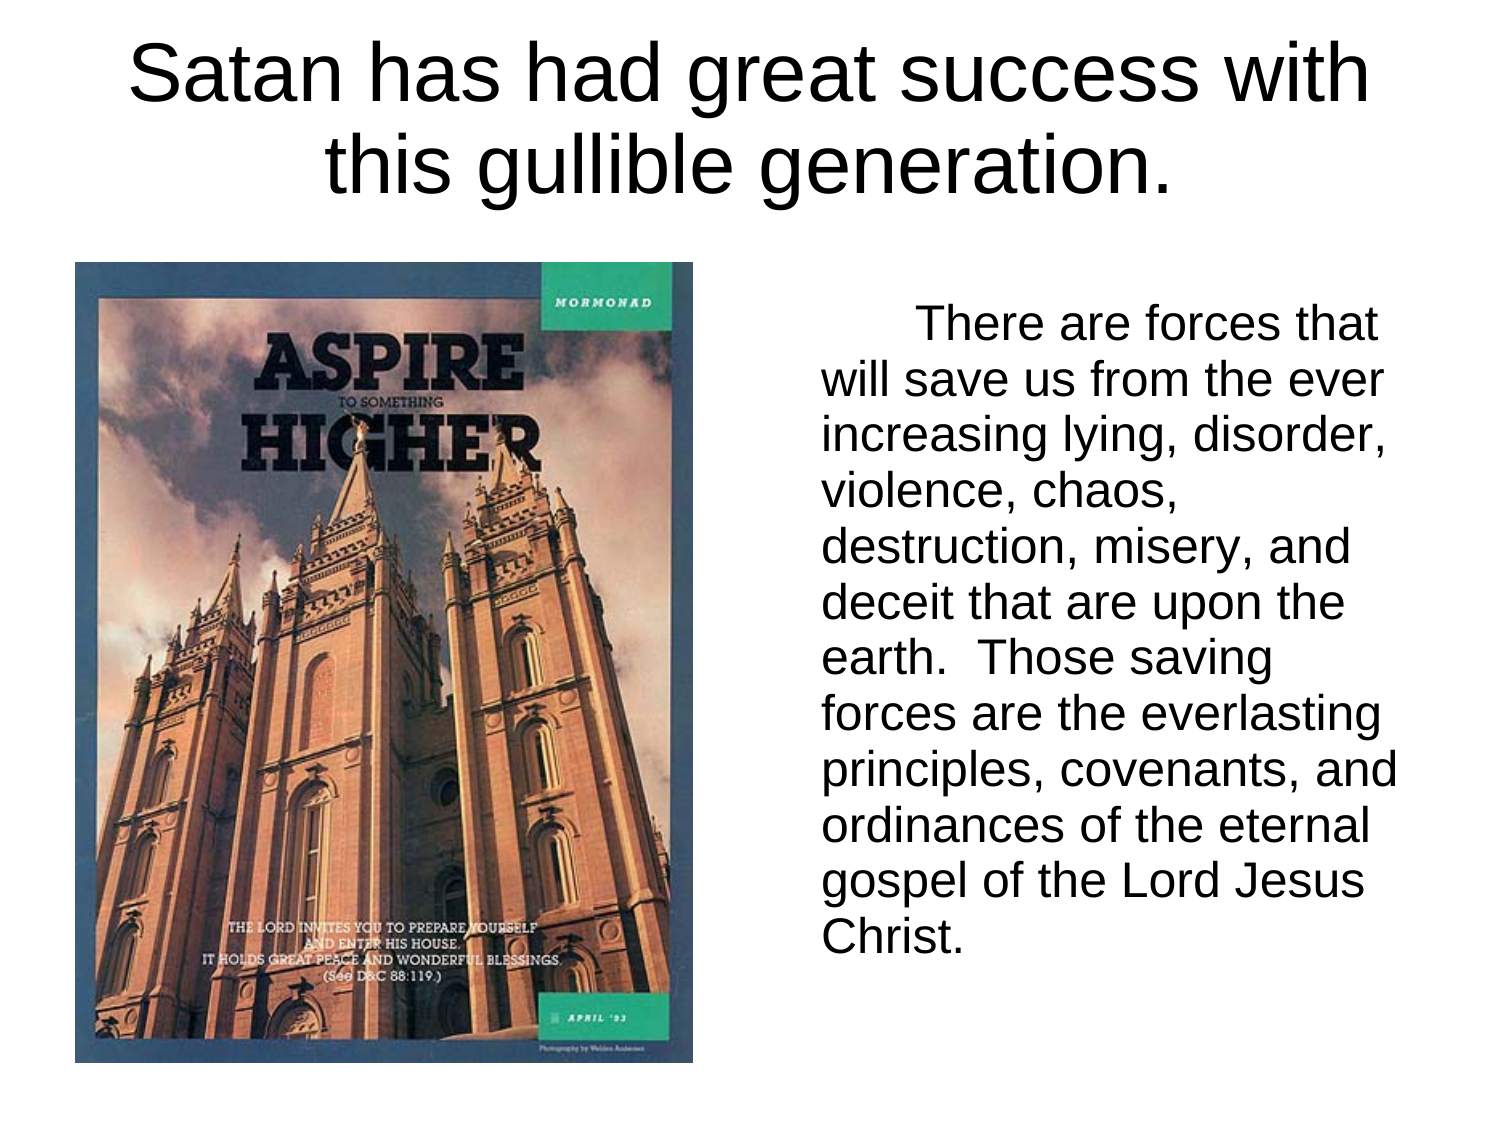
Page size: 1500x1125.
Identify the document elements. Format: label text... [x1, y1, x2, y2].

picture [75, 262, 693, 1063]
title Satan has had great success with this gullible generation. [75, 11, 1426, 227]
list There are forces that will save us from the ever increasing lying, disorder, violence, chaos, destruction, misery, and deceit that are upon the earth. Those saving forces are the everlasting principles, covenants, and ordinances of the eternal gospel of the Lord Jesus Christ. [750, 287, 1438, 1030]
